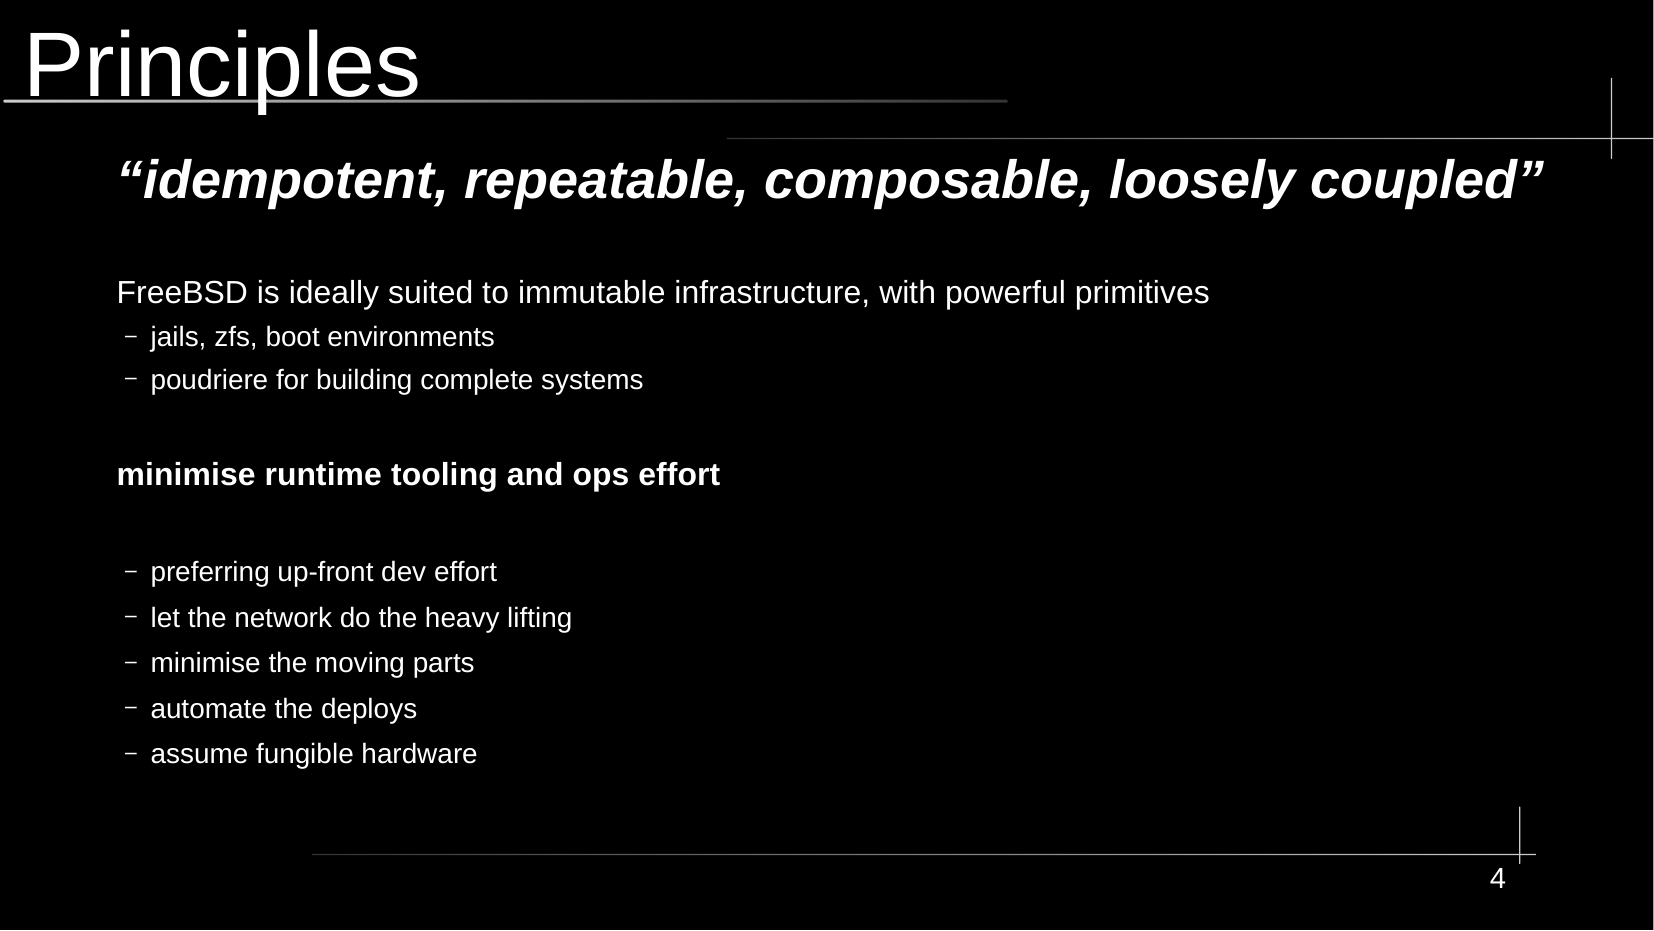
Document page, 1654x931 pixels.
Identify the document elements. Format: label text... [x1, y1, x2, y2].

list “idempotent, repeatable, composable, loosely coupled” FreeBSD is ideally suited to immutable infrastructure, with powerful primitives jails, zfs, boot environments poudriere for building complete systems minimise runtime tooling and ops effort preferring up-front dev effort let the network do the heavy lifting minimise the moving parts automate the deploys assume fungible hardware [82, 150, 1571, 826]
title Principles [23, 11, 1589, 119]
